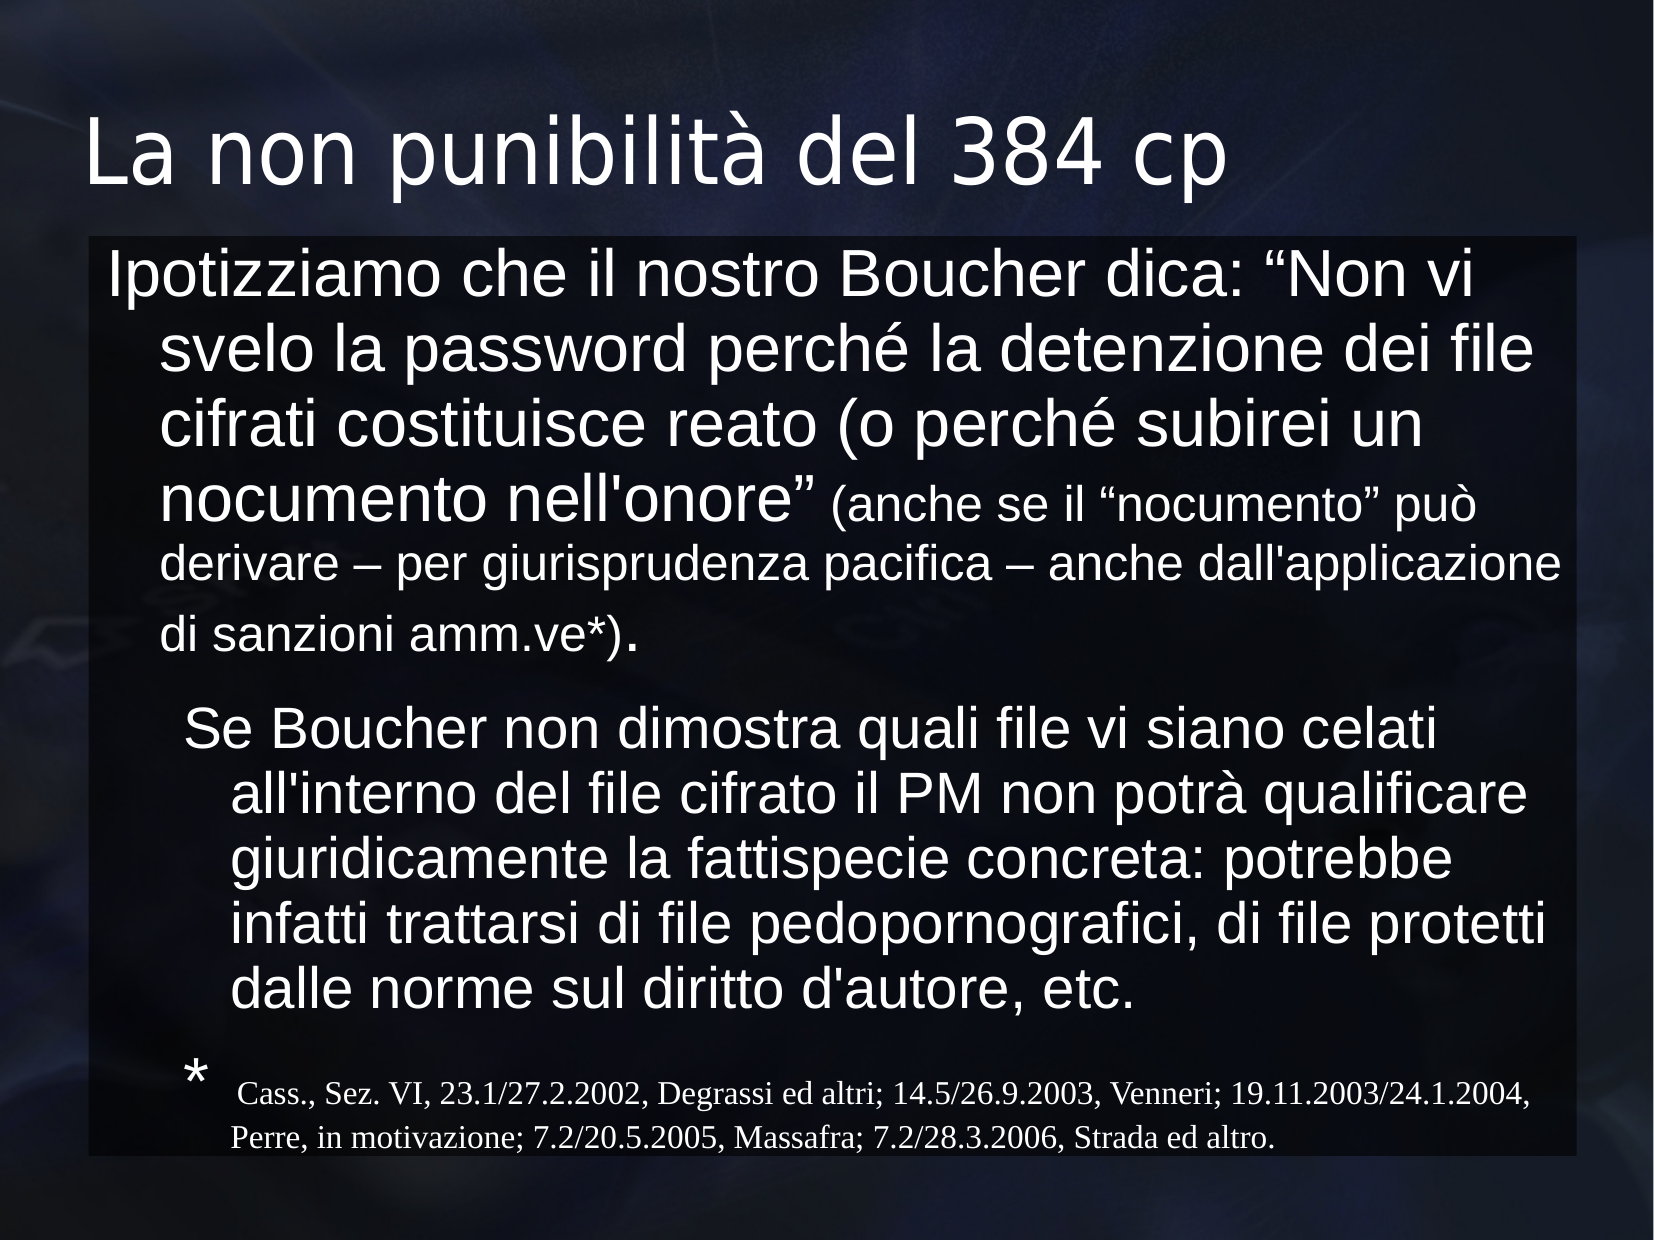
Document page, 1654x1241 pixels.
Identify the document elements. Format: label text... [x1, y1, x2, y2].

picture [0, 0, 1654, 1240]
title La non punibilità del 384 cp [82, 56, 1571, 250]
list Ipotizziamo che il nostro Boucher dica: “Non vi svelo la password perché la detenzione dei file cifrati costituisce reato (o perché subirei un nocumento nell'onore” (anche se il “nocumento” può derivare – per giurisprudenza pacifica – anche dall'applicazione di sanzioni amm.ve*). Se Boucher non dimostra quali file vi siano celati all'interno del file cifrato il PM non potrà qualificare giuridicamente la fattispecie concreta: potrebbe infatti trattarsi di file pedopornografici, di file protetti dalle norme sul diritto d'autore, etc. * Cass., Sez. VI, 23.1/27.2.2002, Degrassi ed altri; 14.5/26.9.2003, Venneri; 19.11.2003/24.1.2004, Perre, in motivazione; 7.2/20.5.2005, Massafra; 7.2/28.3.2006, Strada ed altro. [88, 236, 1577, 1156]
